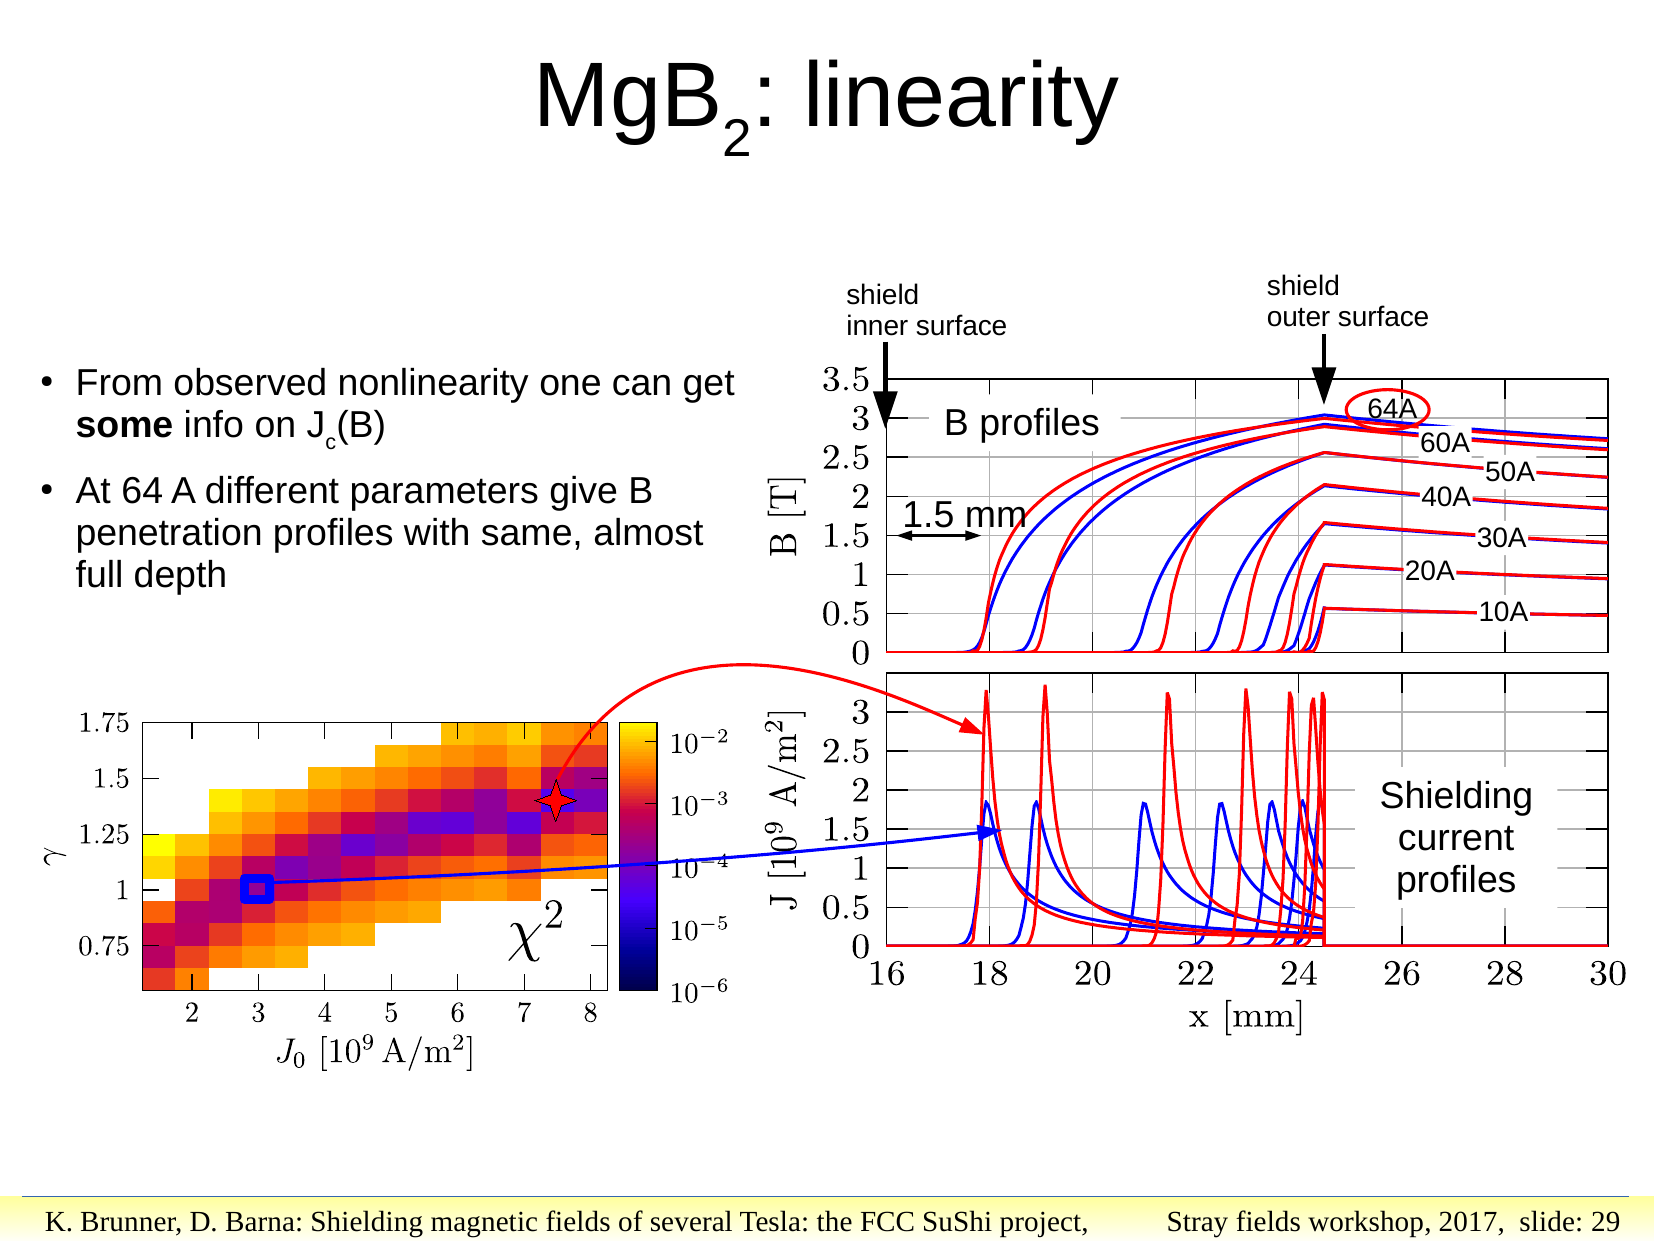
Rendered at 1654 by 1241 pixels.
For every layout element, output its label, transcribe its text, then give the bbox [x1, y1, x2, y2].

text_box 50A [1483, 454, 1537, 490]
text_box B profiles [929, 394, 1121, 452]
text_box 60A [1418, 426, 1472, 461]
text_box 40A [1419, 479, 1473, 514]
title MgB2: linearity [50, 42, 1603, 168]
text_box From observed nonlinearity one can get some info on Jc(B) At 64 A different parameters give B penetration profiles with same, almost full depth [567, 667, 796, 768]
text_box [534, 779, 577, 822]
text_box 10A [1477, 595, 1530, 630]
text_box 64A [1365, 392, 1419, 427]
text_box 20A [1403, 553, 1457, 588]
text_box From observed nonlinearity one can get some info on Jc(B) At 64 A different parameters give B penetration profiles with same, almost full depth [25, 354, 796, 768]
picture [249, 883, 265, 895]
picture [751, 346, 1630, 1063]
text_box shield outer surface [1252, 262, 1542, 369]
text_box shield inner surface [831, 271, 1121, 378]
text_box Shielding current profiles [1355, 767, 1558, 908]
text_box 30A [1475, 520, 1529, 556]
picture [33, 768, 743, 1086]
